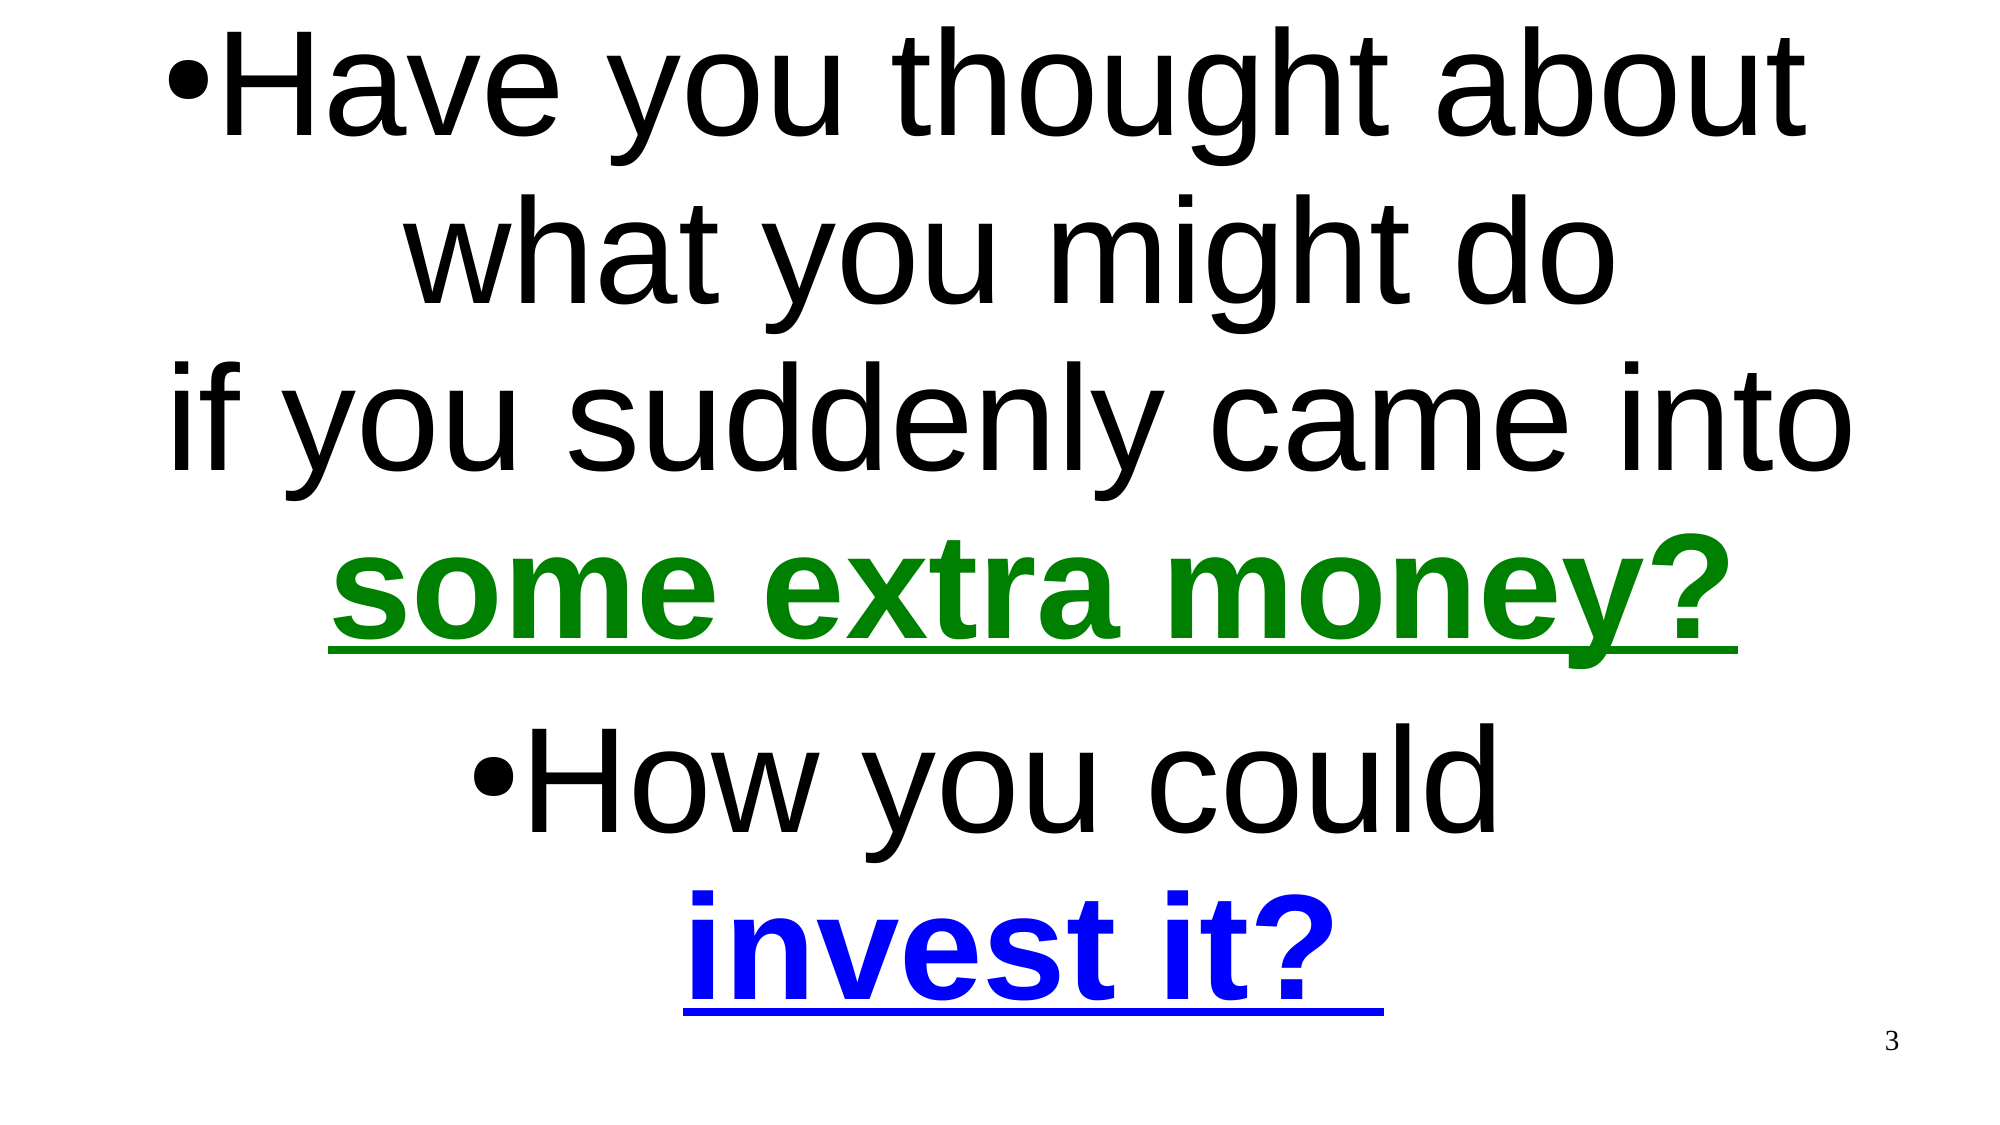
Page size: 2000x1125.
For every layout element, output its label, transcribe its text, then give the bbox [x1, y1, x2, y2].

list Have you thought about what you might do if you suddenly came into some extra money? How you could invest it? [0, 0, 1996, 1123]
